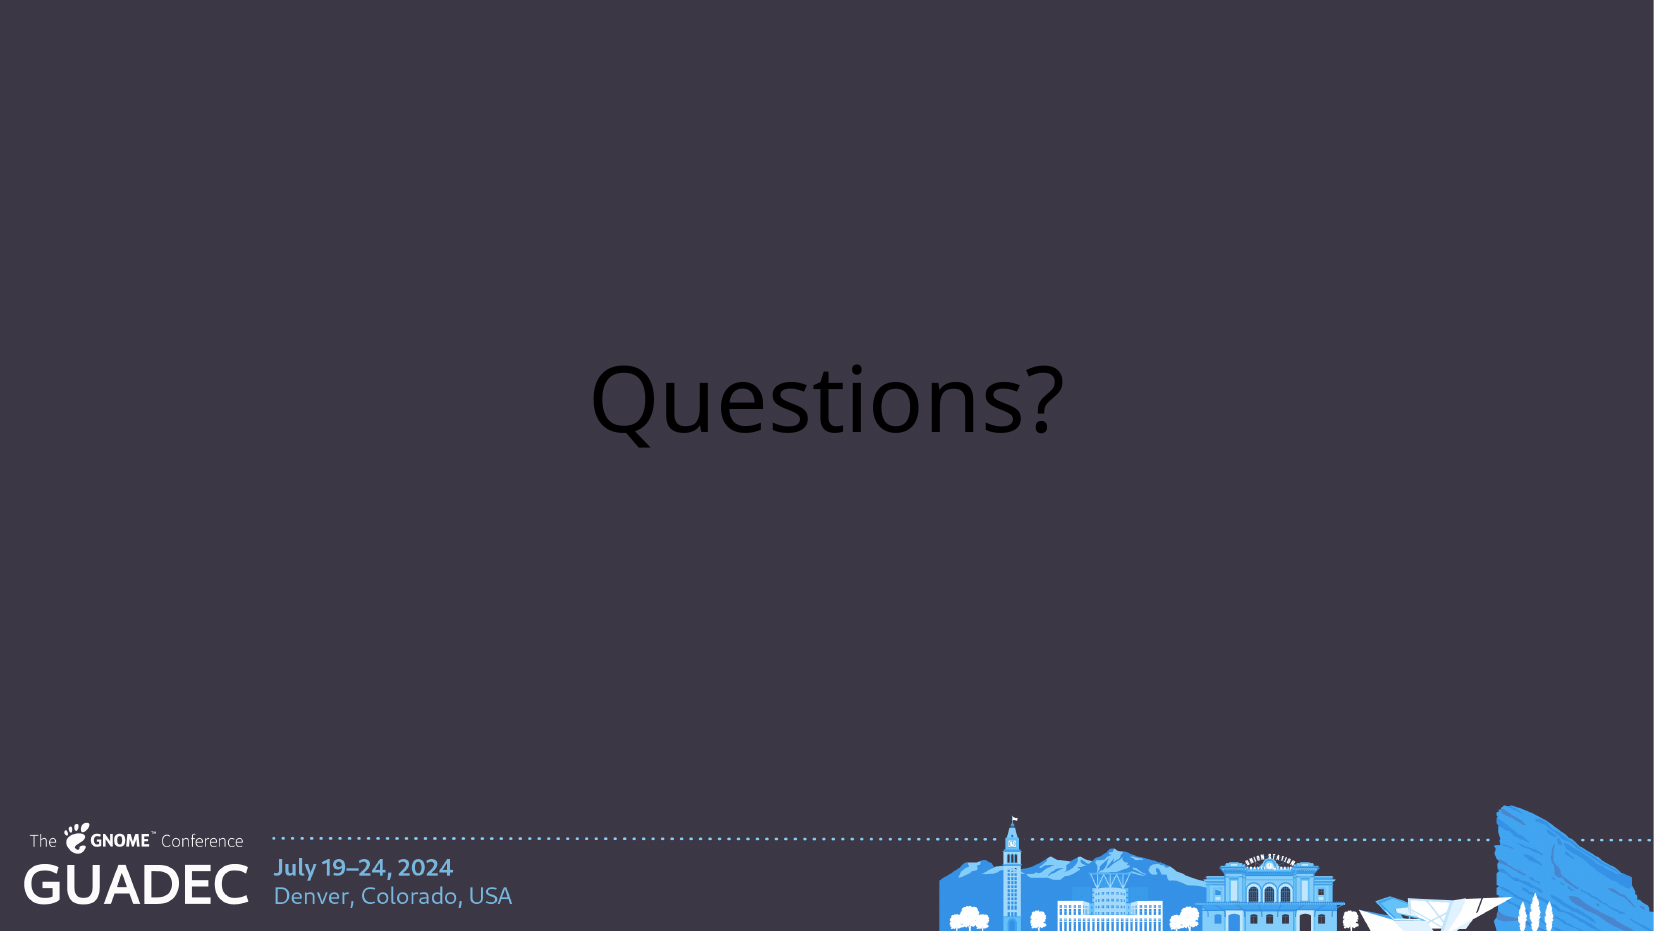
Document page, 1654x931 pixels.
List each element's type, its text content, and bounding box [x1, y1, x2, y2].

subtitle Questions? [82, 37, 1571, 757]
picture [0, 0, 1654, 931]
